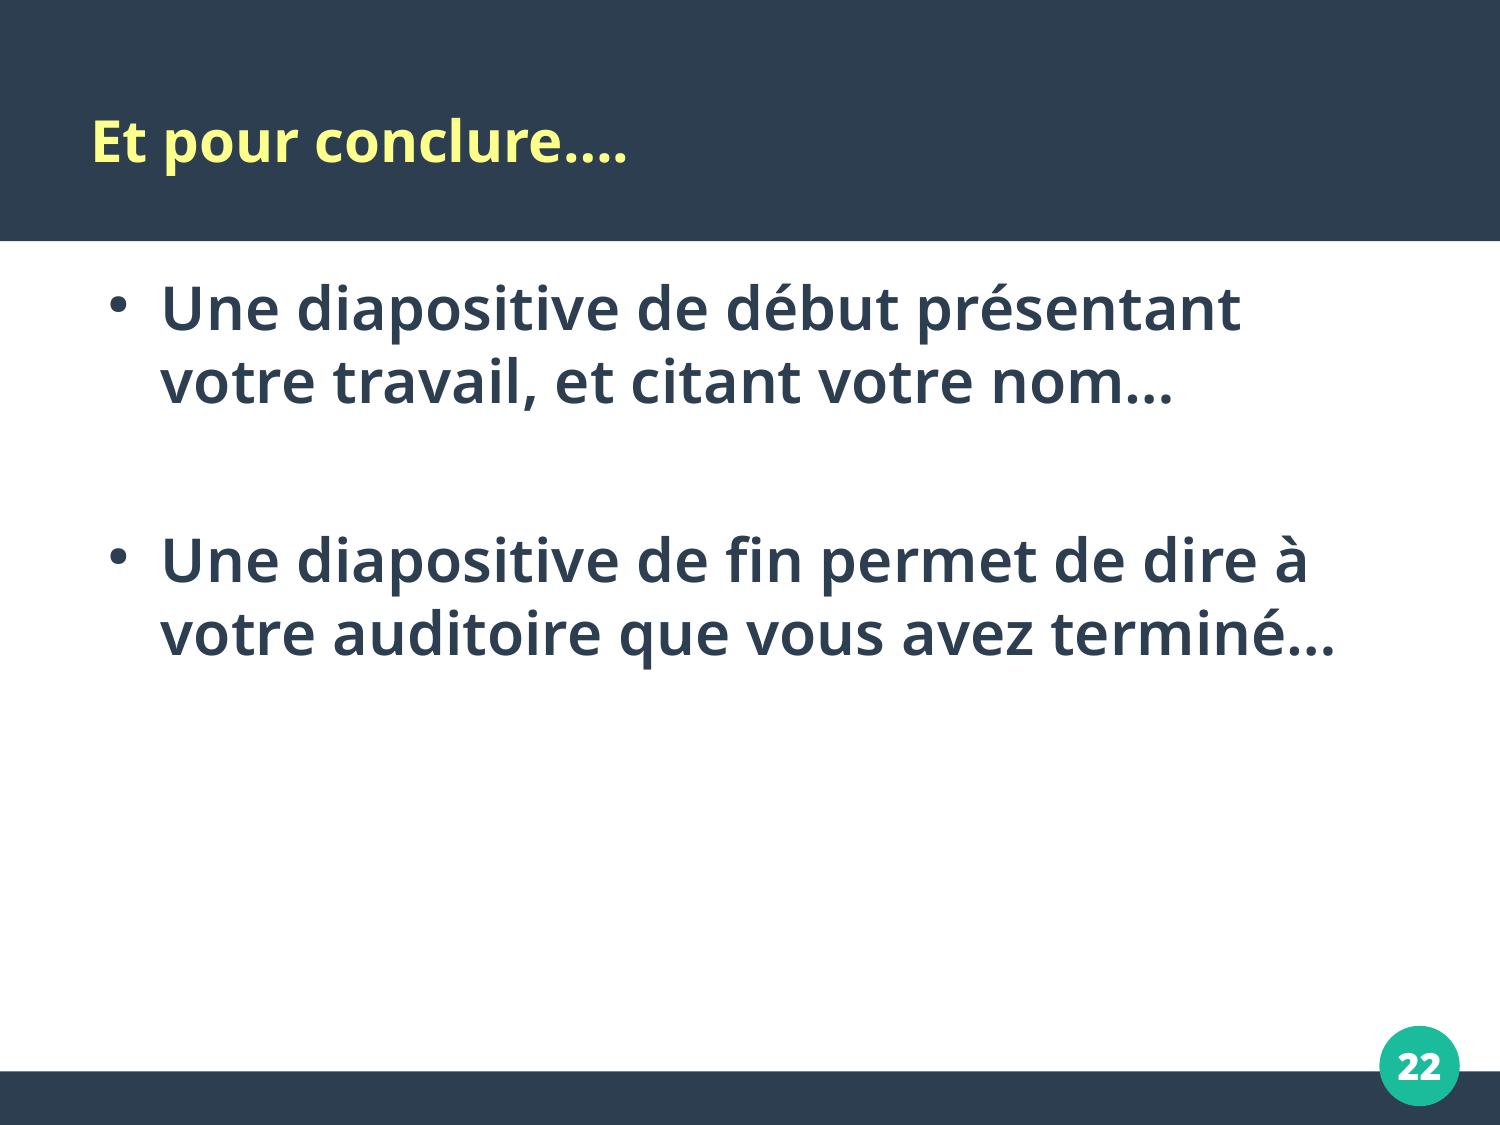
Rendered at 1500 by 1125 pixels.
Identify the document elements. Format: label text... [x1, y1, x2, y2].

list Une diapositive de début présentant votre travail, et citant votre nom… Une diapositive de fin permet de dire à votre auditoire que vous avez terminé… [75, 262, 1426, 1005]
title Et pour conclure…. [75, 45, 1426, 233]
